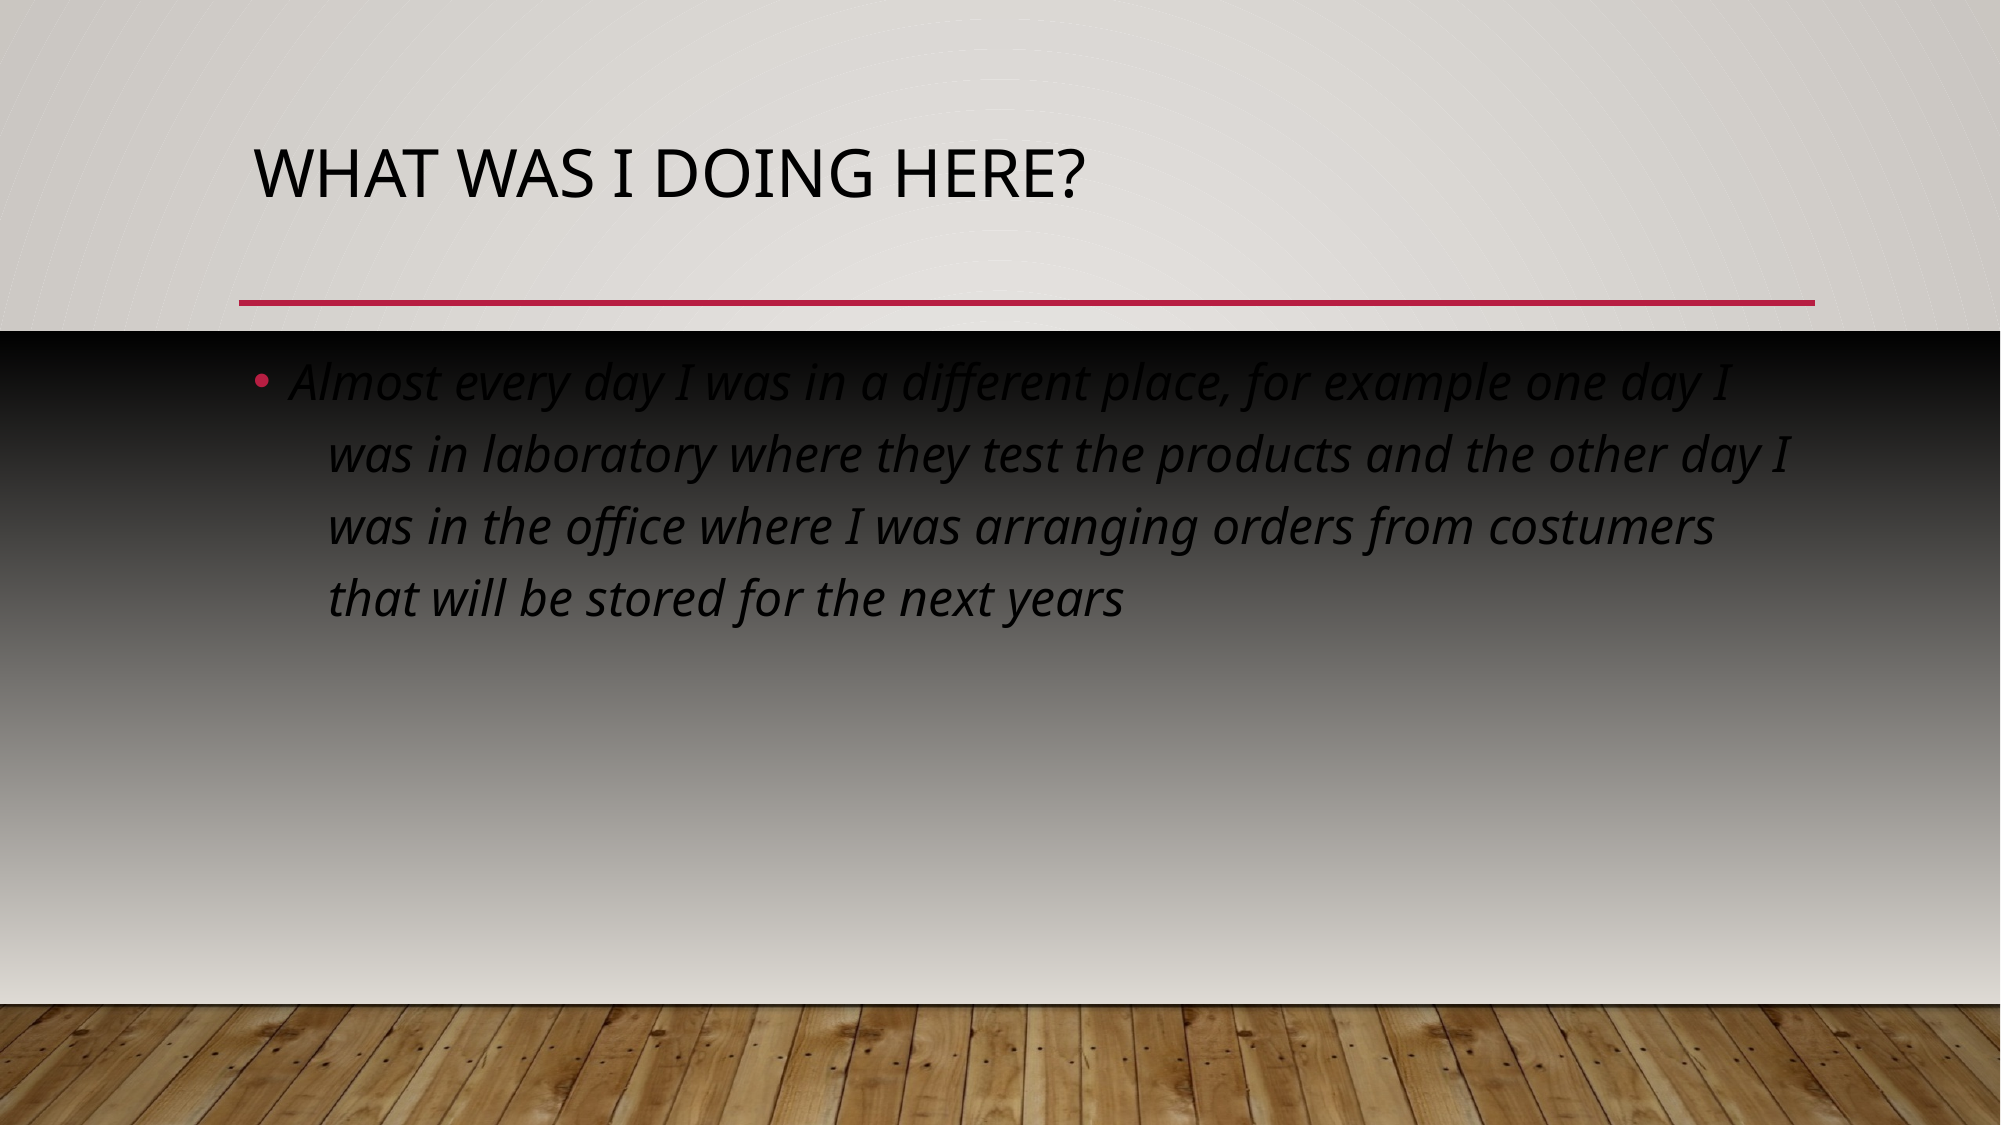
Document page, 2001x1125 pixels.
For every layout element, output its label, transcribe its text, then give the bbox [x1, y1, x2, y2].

list Almost every day I was in a different place, for example one day I was in laboratory where they test the products and the other day I was in the office where I was arranging orders from costumers that will be stored for the next years [238, 330, 1814, 897]
title WHAT WAS I DOING HERE? [238, 131, 1814, 305]
